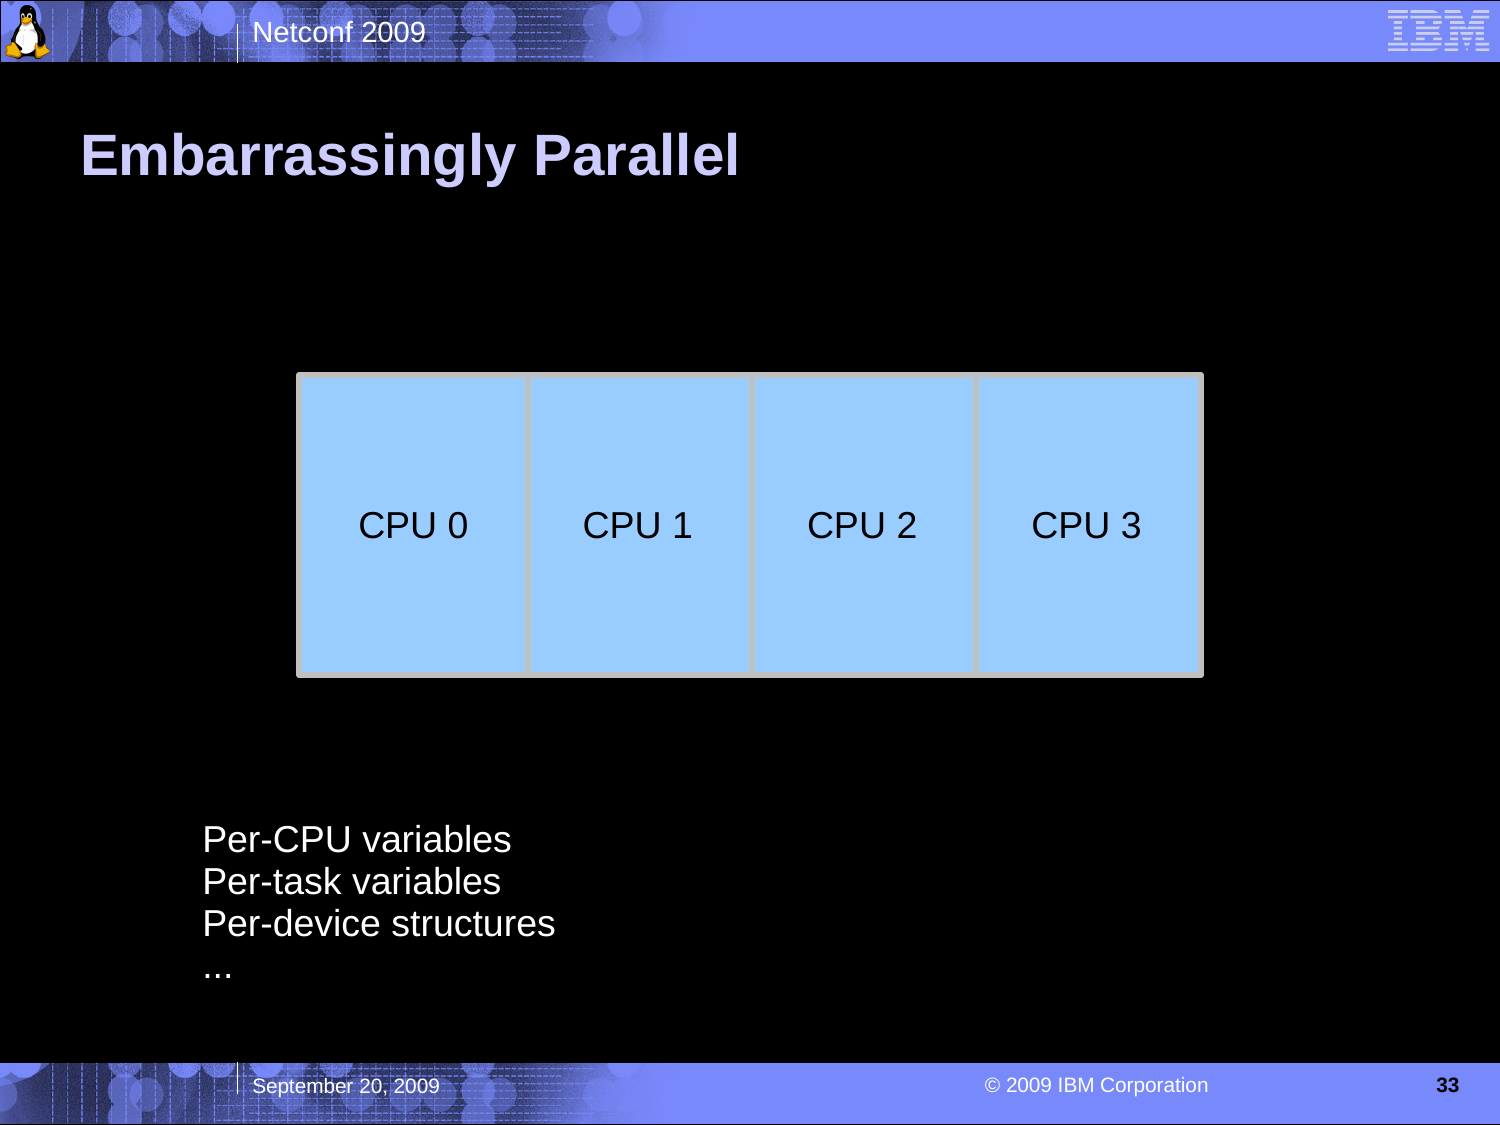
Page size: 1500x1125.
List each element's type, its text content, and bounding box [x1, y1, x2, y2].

text_box Per-CPU variables Per-task variables Per-device structures ... [187, 811, 571, 995]
text_box CPU 0 [299, 375, 528, 676]
text_box CPU 3 [977, 375, 1201, 676]
picture [1, 1, 1500, 62]
title Embarrassingly Parallel [79, 116, 1433, 199]
text_box CPU 2 [753, 375, 977, 676]
picture [0, 1063, 1500, 1124]
text_box CPU 1 [528, 375, 753, 676]
